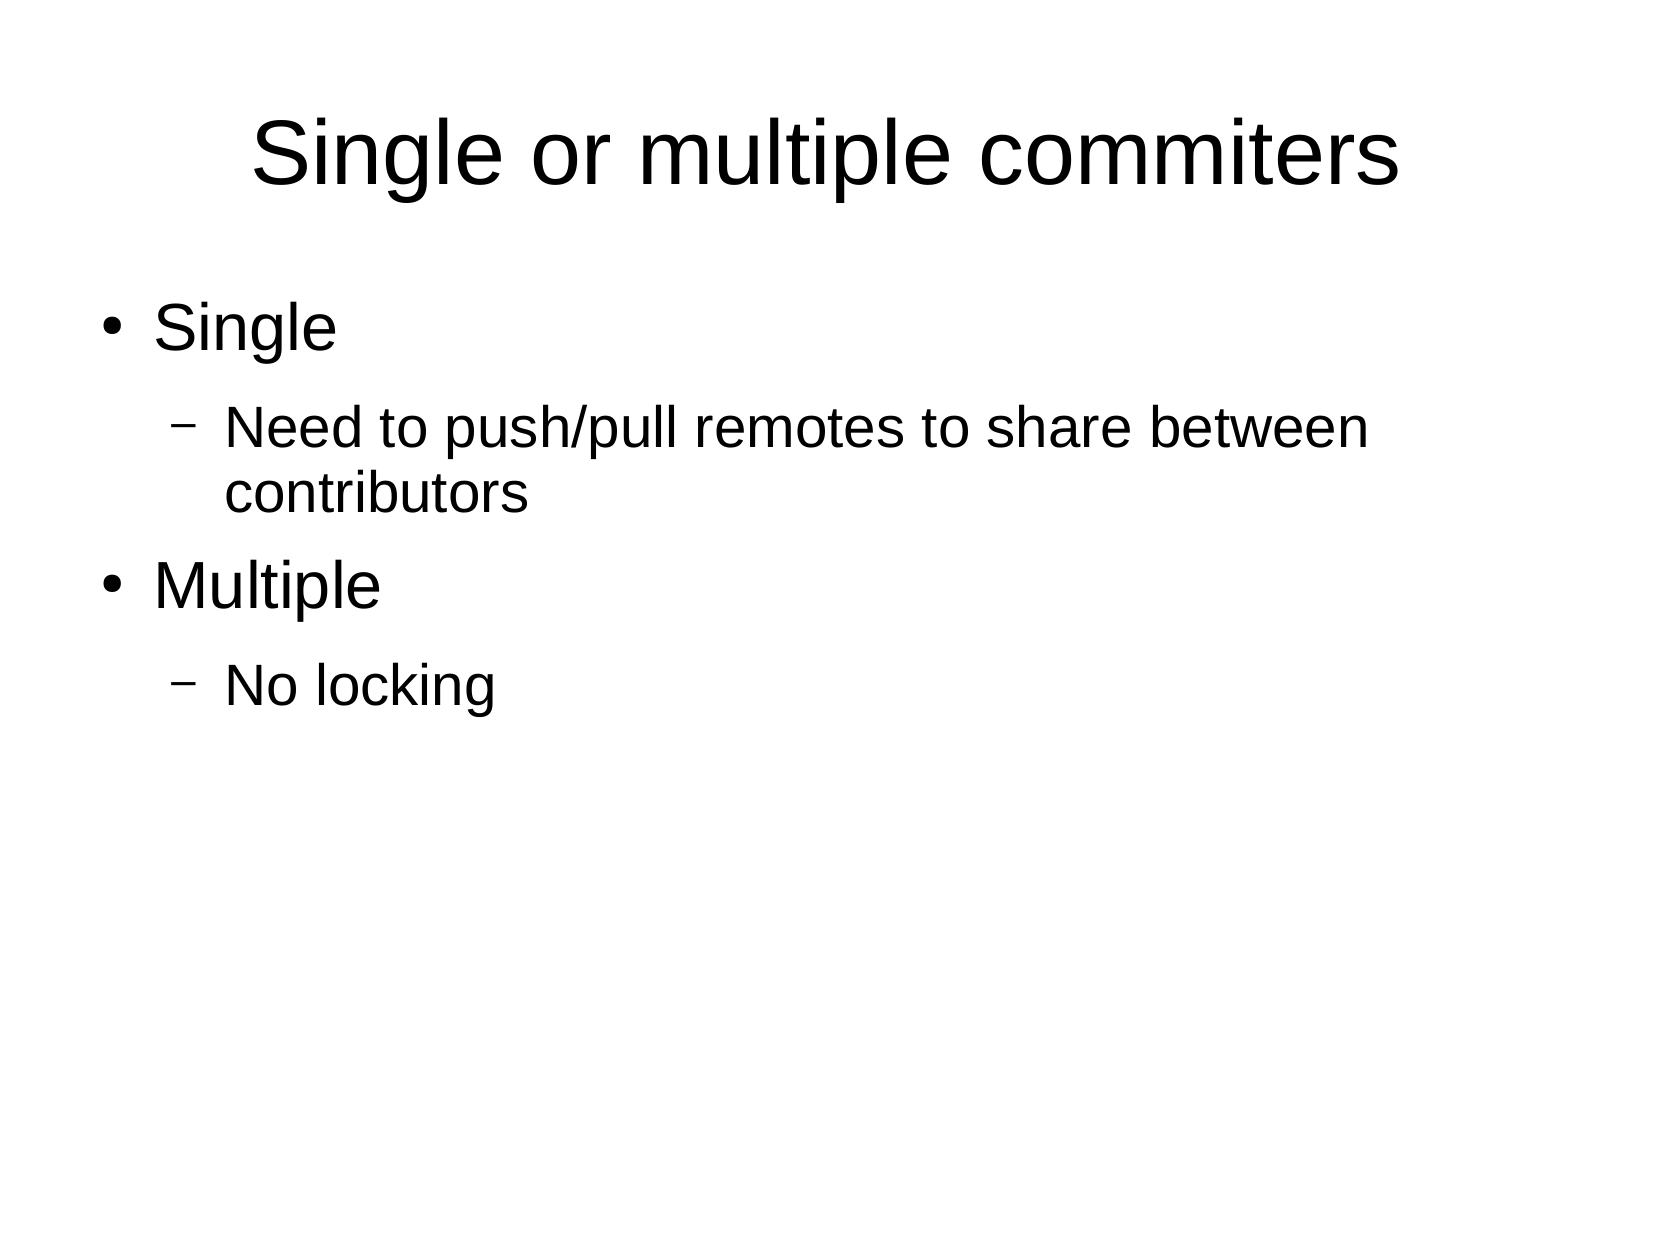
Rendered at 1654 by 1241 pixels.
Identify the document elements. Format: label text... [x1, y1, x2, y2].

list Single Need to push/pull remotes to share between contributors Multiple No locking [82, 290, 1538, 1010]
title Single or multiple commiters [82, 49, 1571, 257]
